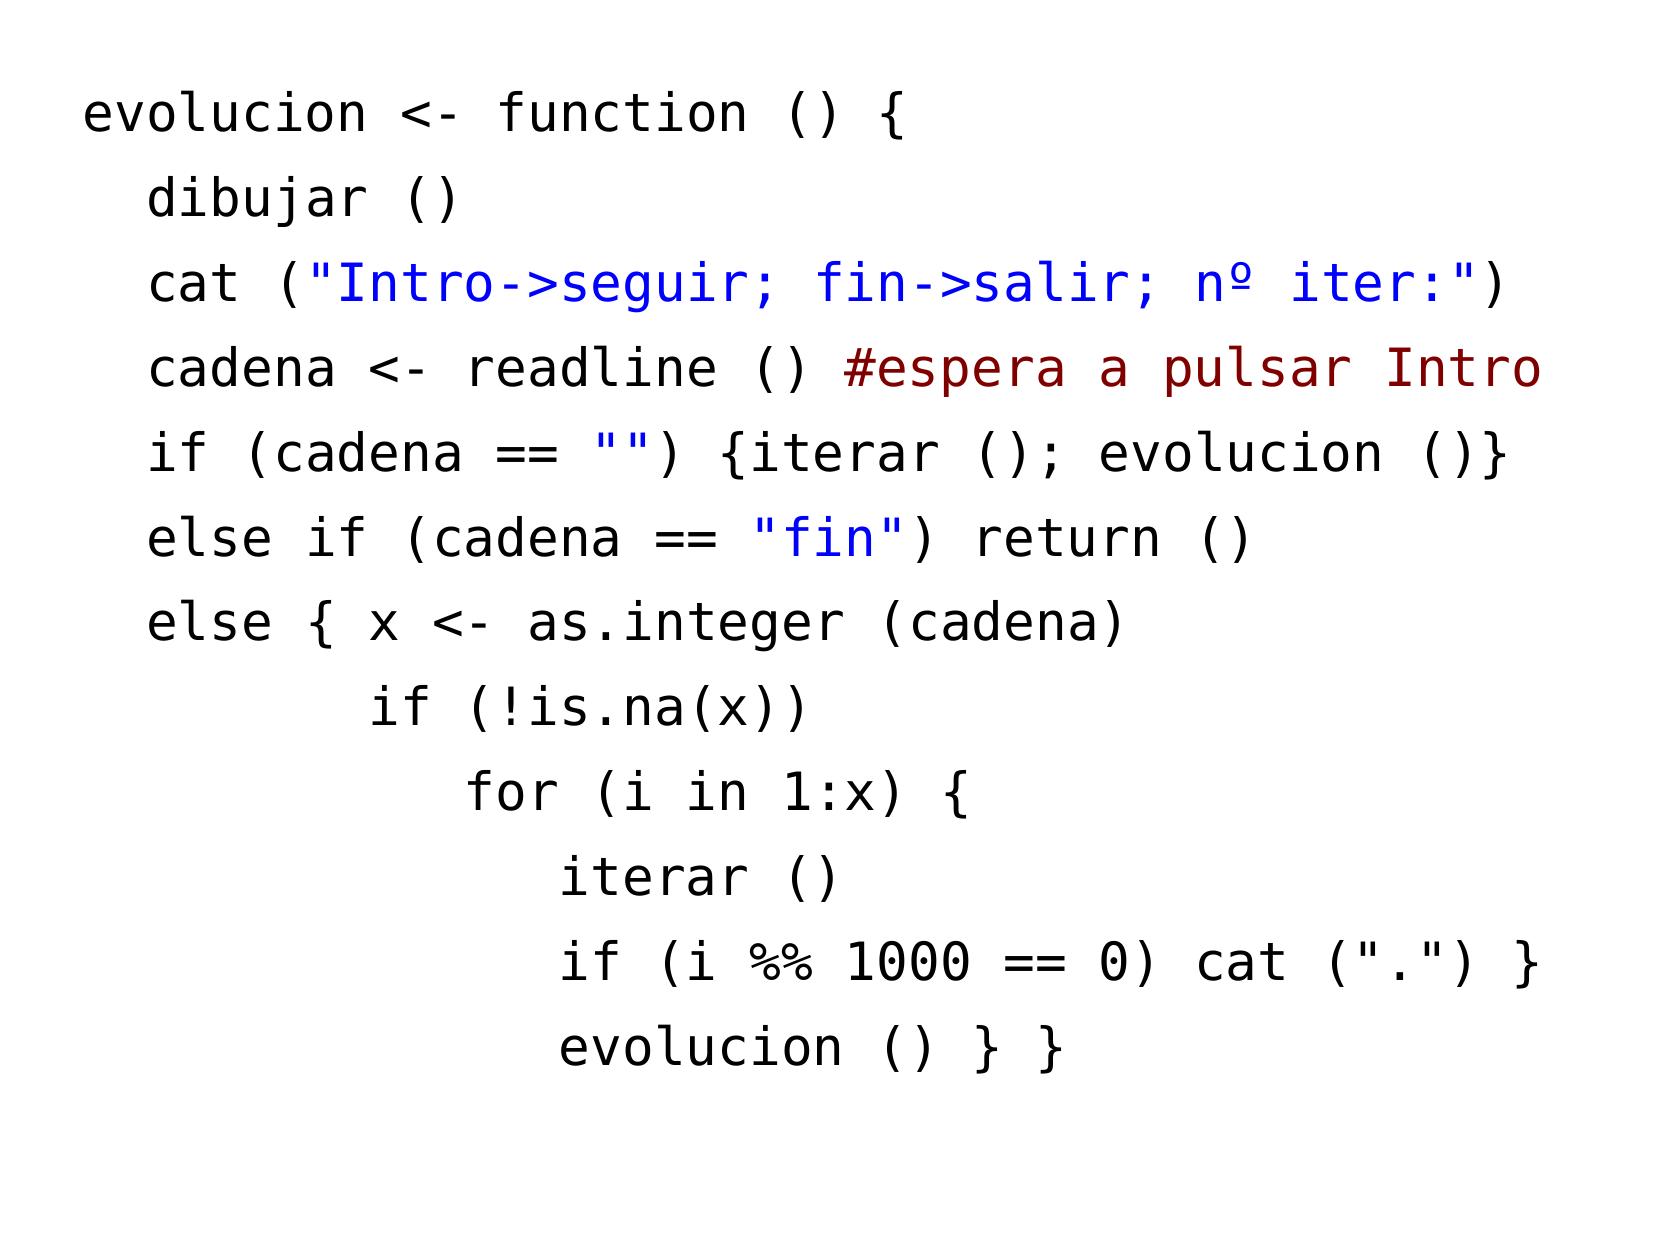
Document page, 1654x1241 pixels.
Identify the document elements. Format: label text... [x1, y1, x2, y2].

list evolucion <- function () { dibujar () cat ("Intro->seguir; fin->salir; nº iter:") cadena <- readline () #espera a pulsar Intro if (cadena == "") {iterar (); evolucion ()} else if (cadena == "fin") return () else { x <- as.integer (cadena) if (!is.na(x)) for (i in 1:x) { iterar () if (i %% 1000 == 0) cat (".") } evolucion () } } [82, 82, 1571, 1182]
